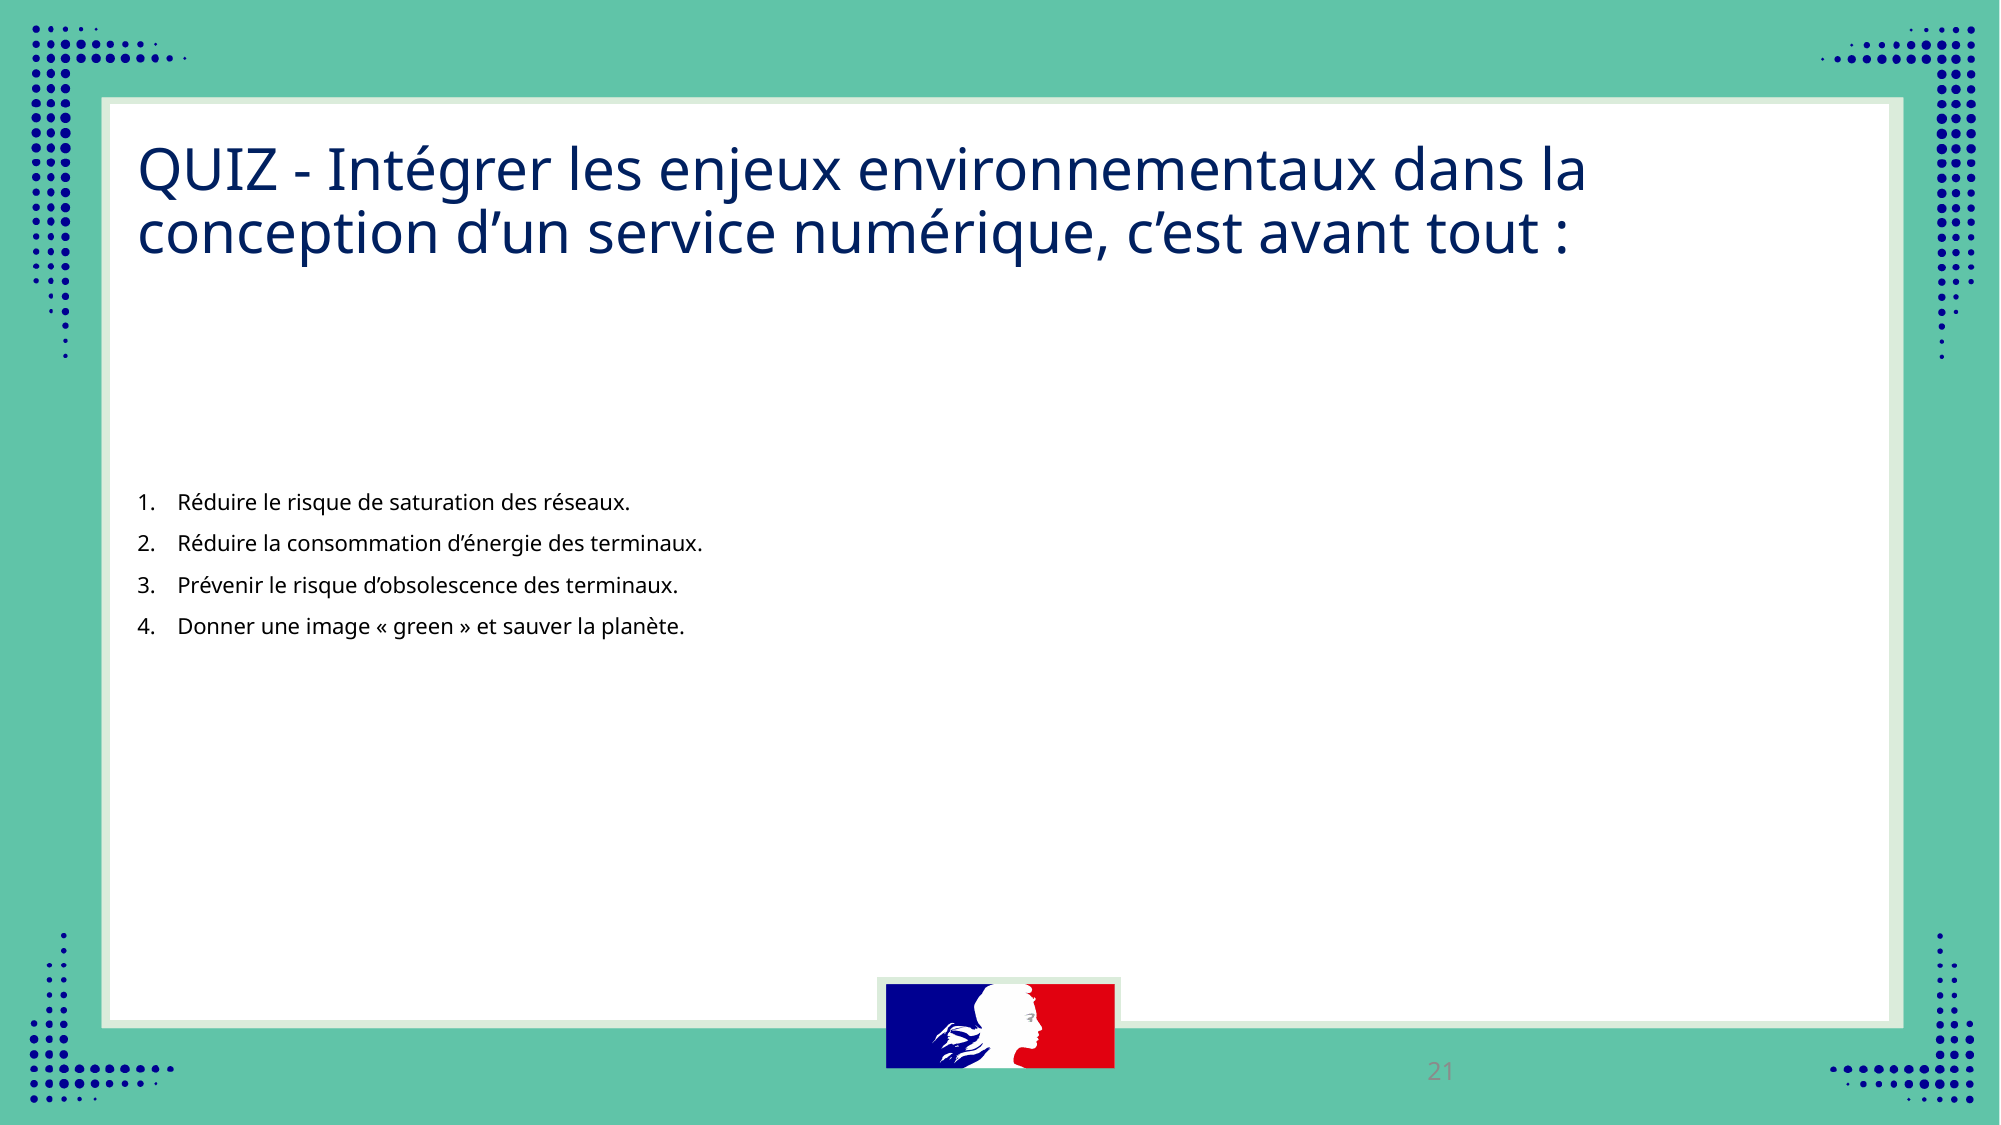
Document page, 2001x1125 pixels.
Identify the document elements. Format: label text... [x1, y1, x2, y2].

list Réduire le risque de saturation des réseaux. Réduire la consommation d’énergie des terminaux. Prévenir le risque d’obsolescence des terminaux. Donner une image « green » et sauver la planète. [137, 491, 1863, 640]
title QUIZ - Intégrer les enjeux environnementaux dans la conception d’un service numérique, c’est avant tout : [137, 129, 1863, 278]
picture [0, 0, 2000, 1125]
text_box <numéro> [1412, 1042, 1863, 1103]
